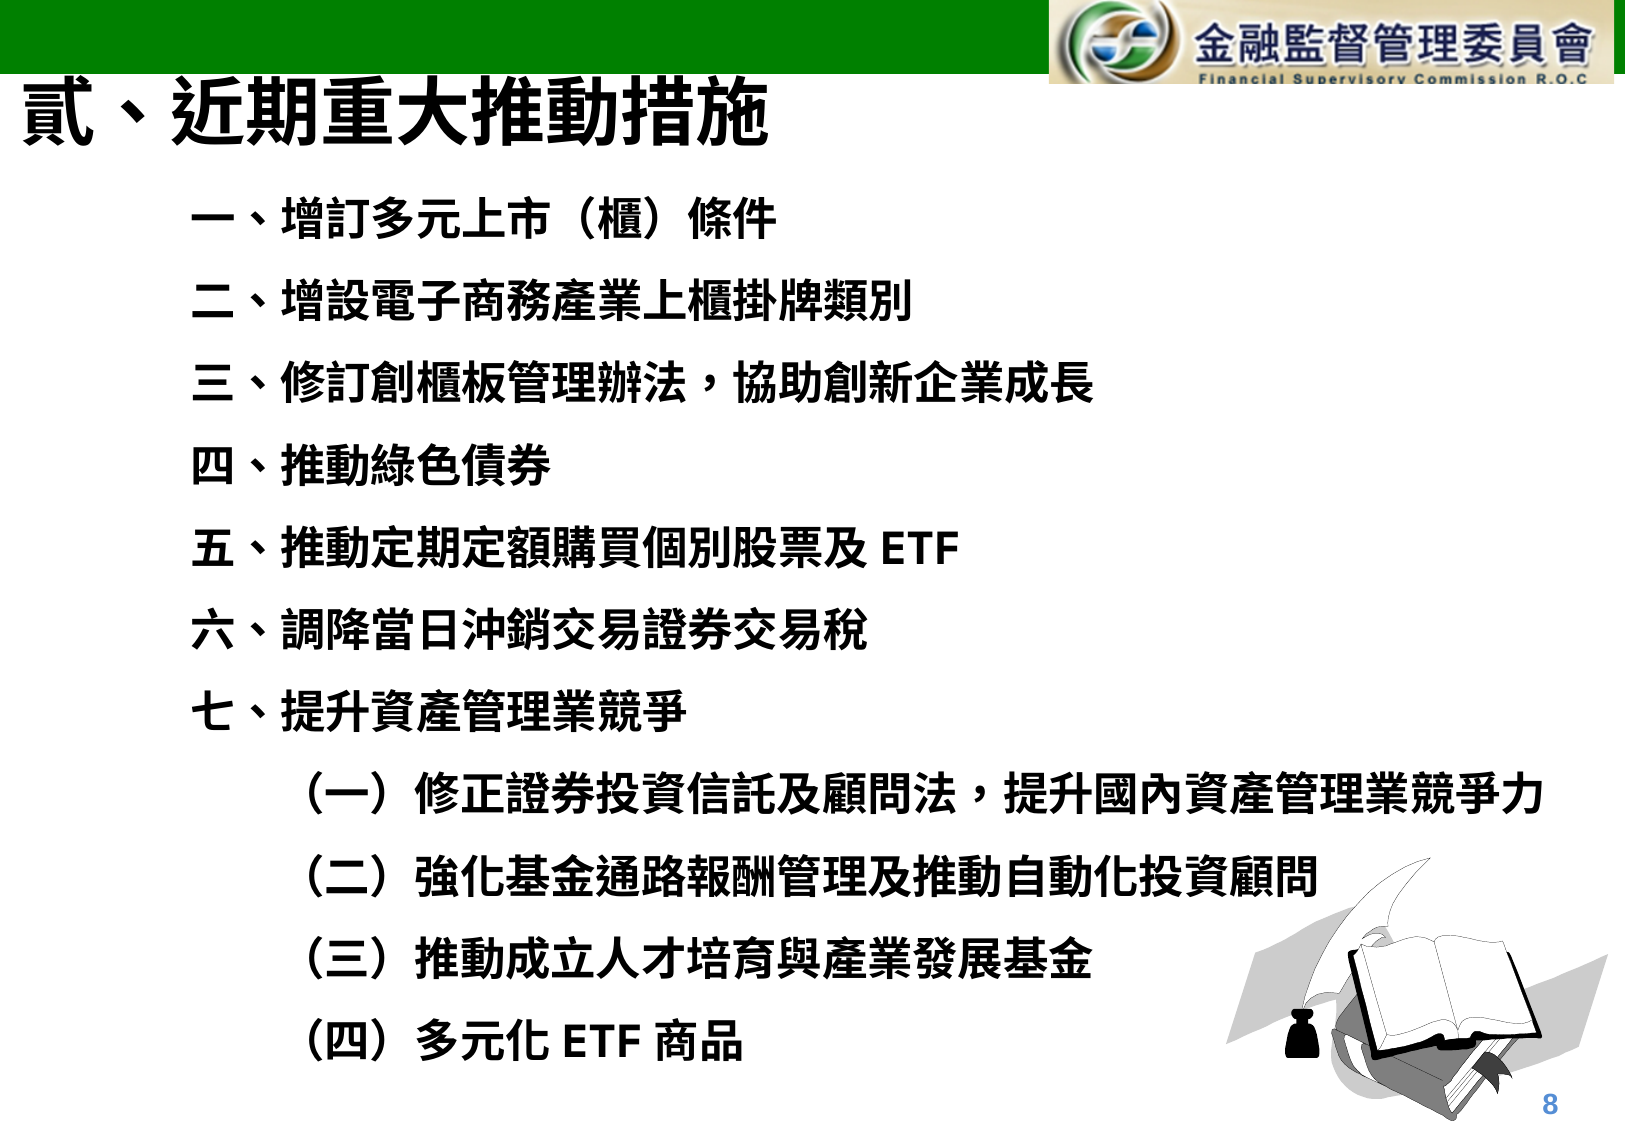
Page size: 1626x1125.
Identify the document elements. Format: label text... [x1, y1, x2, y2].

chart [1225, 857, 1609, 1121]
list 一、增訂多元上市（櫃）條件 二、增設電子商務產業上櫃掛牌類別 三、修訂創櫃板管理辦法，協助創新企業成長 四、推動綠色債券 五、推動定期定額購買個別股票及ETF 六、調降當日沖銷交易證券交易稅 七、提升資產管理業競爭 （一）修正證券投資信託及顧問法，提升國內資產管理業競爭力 （二）強化基金通路報酬管理及推動自動化投資顧問 （三）推動成立人才培育與產業發展基金 （四）多元化ETF商品 [44, 160, 1604, 1083]
title 貳、近期重大推動措施 [5, 56, 1337, 222]
